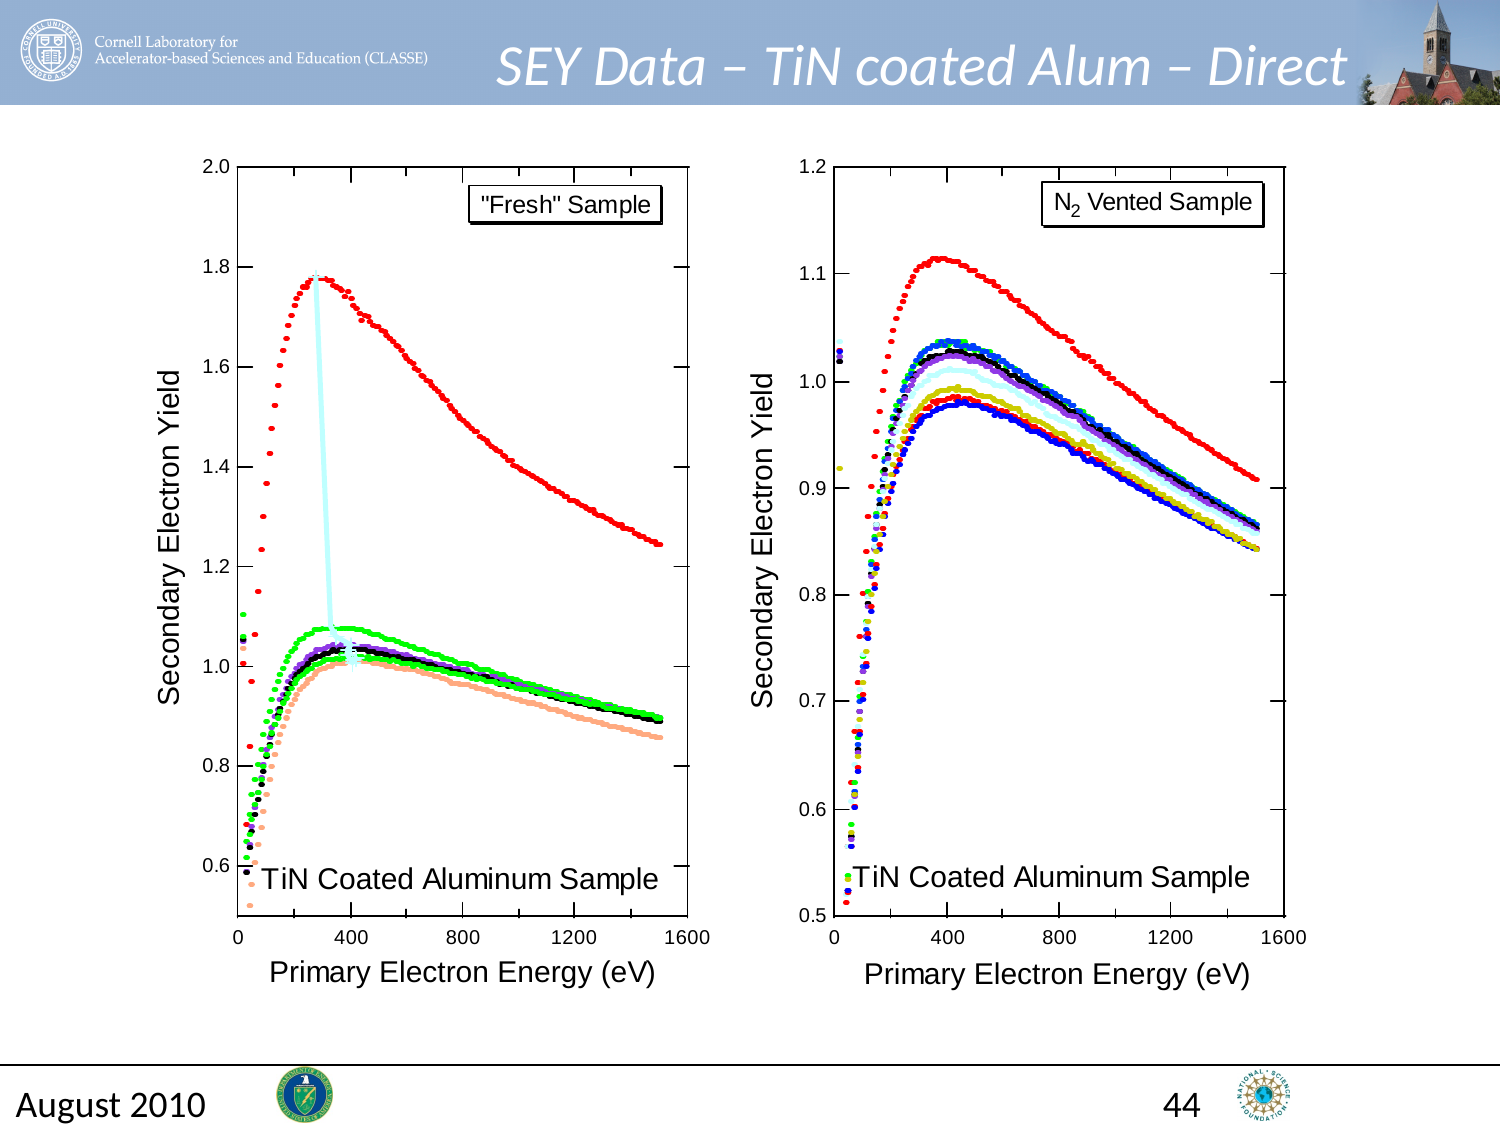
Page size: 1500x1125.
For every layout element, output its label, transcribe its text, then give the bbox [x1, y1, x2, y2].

picture [129, 142, 1334, 1003]
picture [0, 0, 1500, 105]
text_box SEY Data – TiN coated Alum – Direct [445, 12, 1401, 100]
slide_number August 2010 [0, 1065, 351, 1125]
slide_number <number> [1147, 1065, 1498, 1125]
